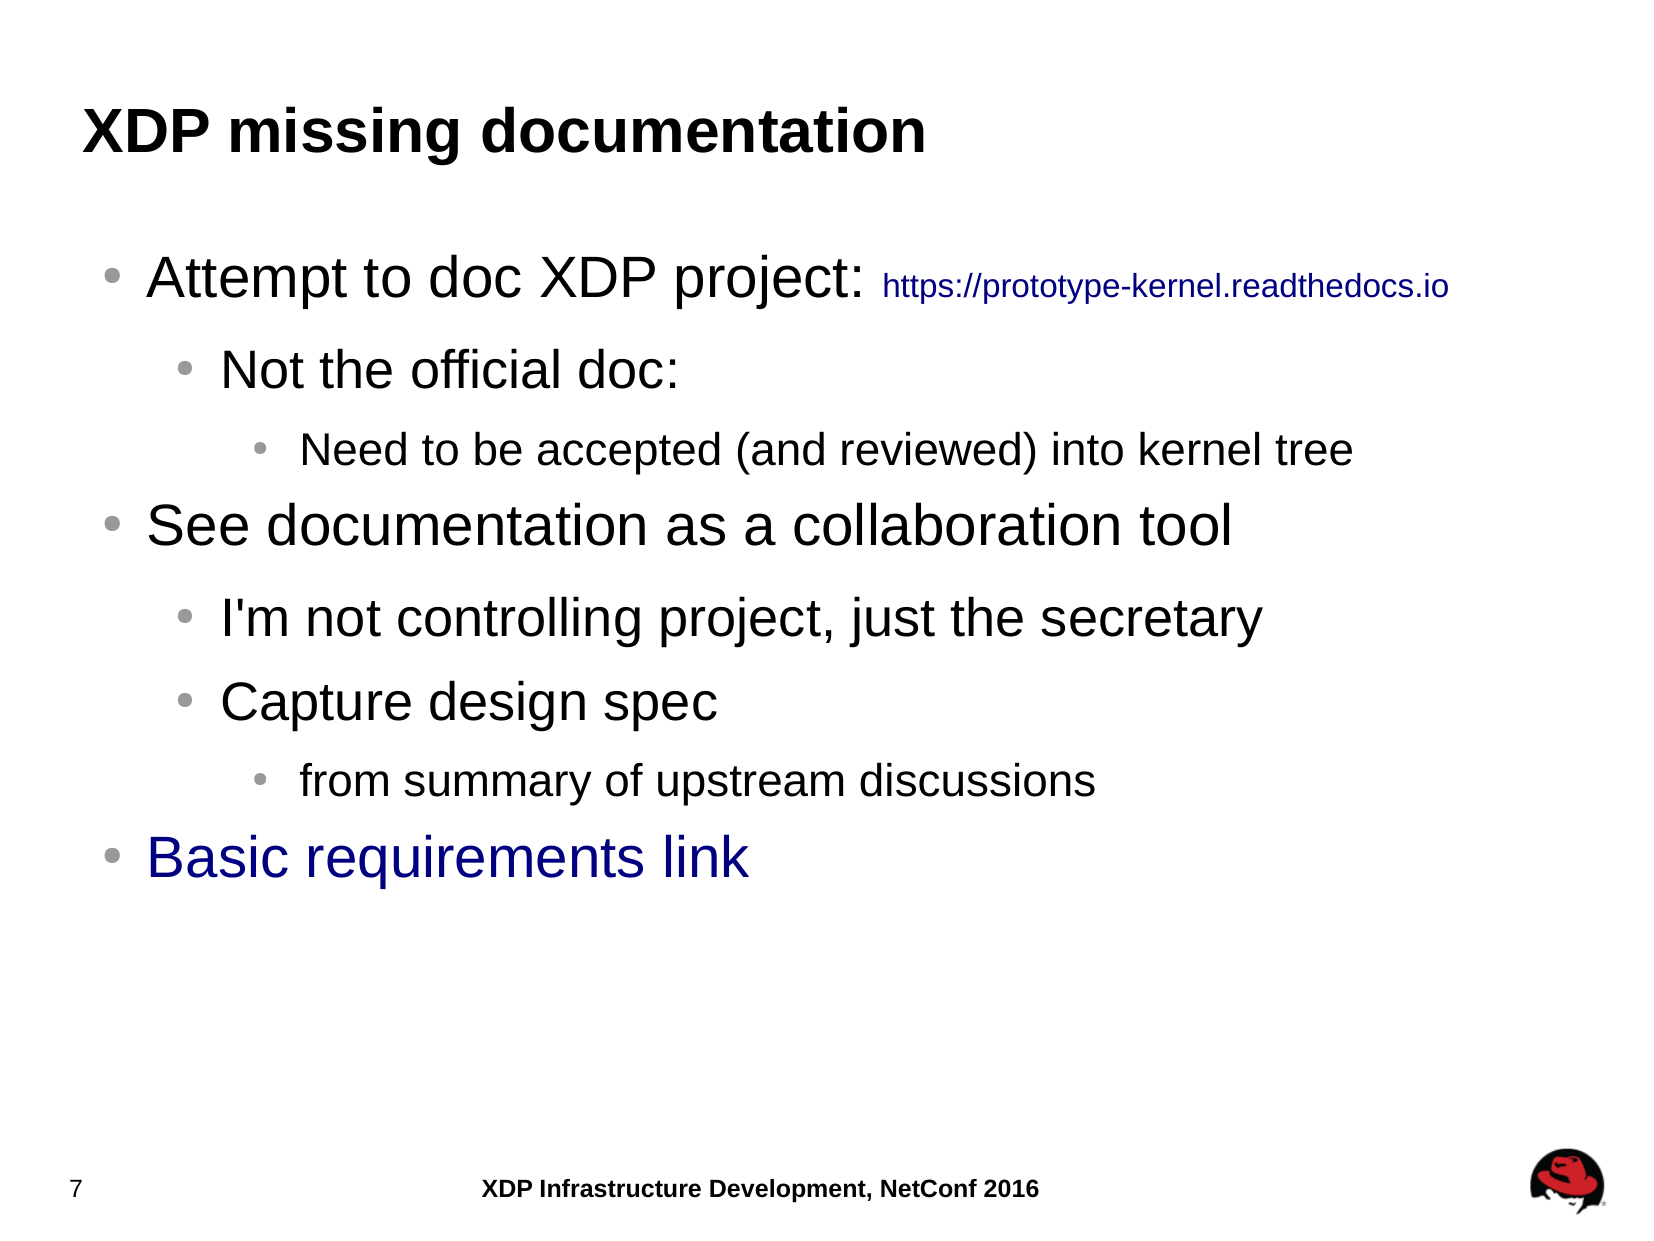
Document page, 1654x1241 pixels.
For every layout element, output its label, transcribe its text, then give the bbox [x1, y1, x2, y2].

title XDP missing documentation [82, 37, 1571, 226]
list Attempt to doc XDP project: https://prototype-kernel.readthedocs.io Not the official doc: Need to be accepted (and reviewed) into kernel tree See documentation as a collaboration tool I'm not controlling project, just the secretary Capture design spec from summary of upstream discussions Basic requirements link [86, 244, 1575, 1039]
picture [1529, 1146, 1612, 1224]
